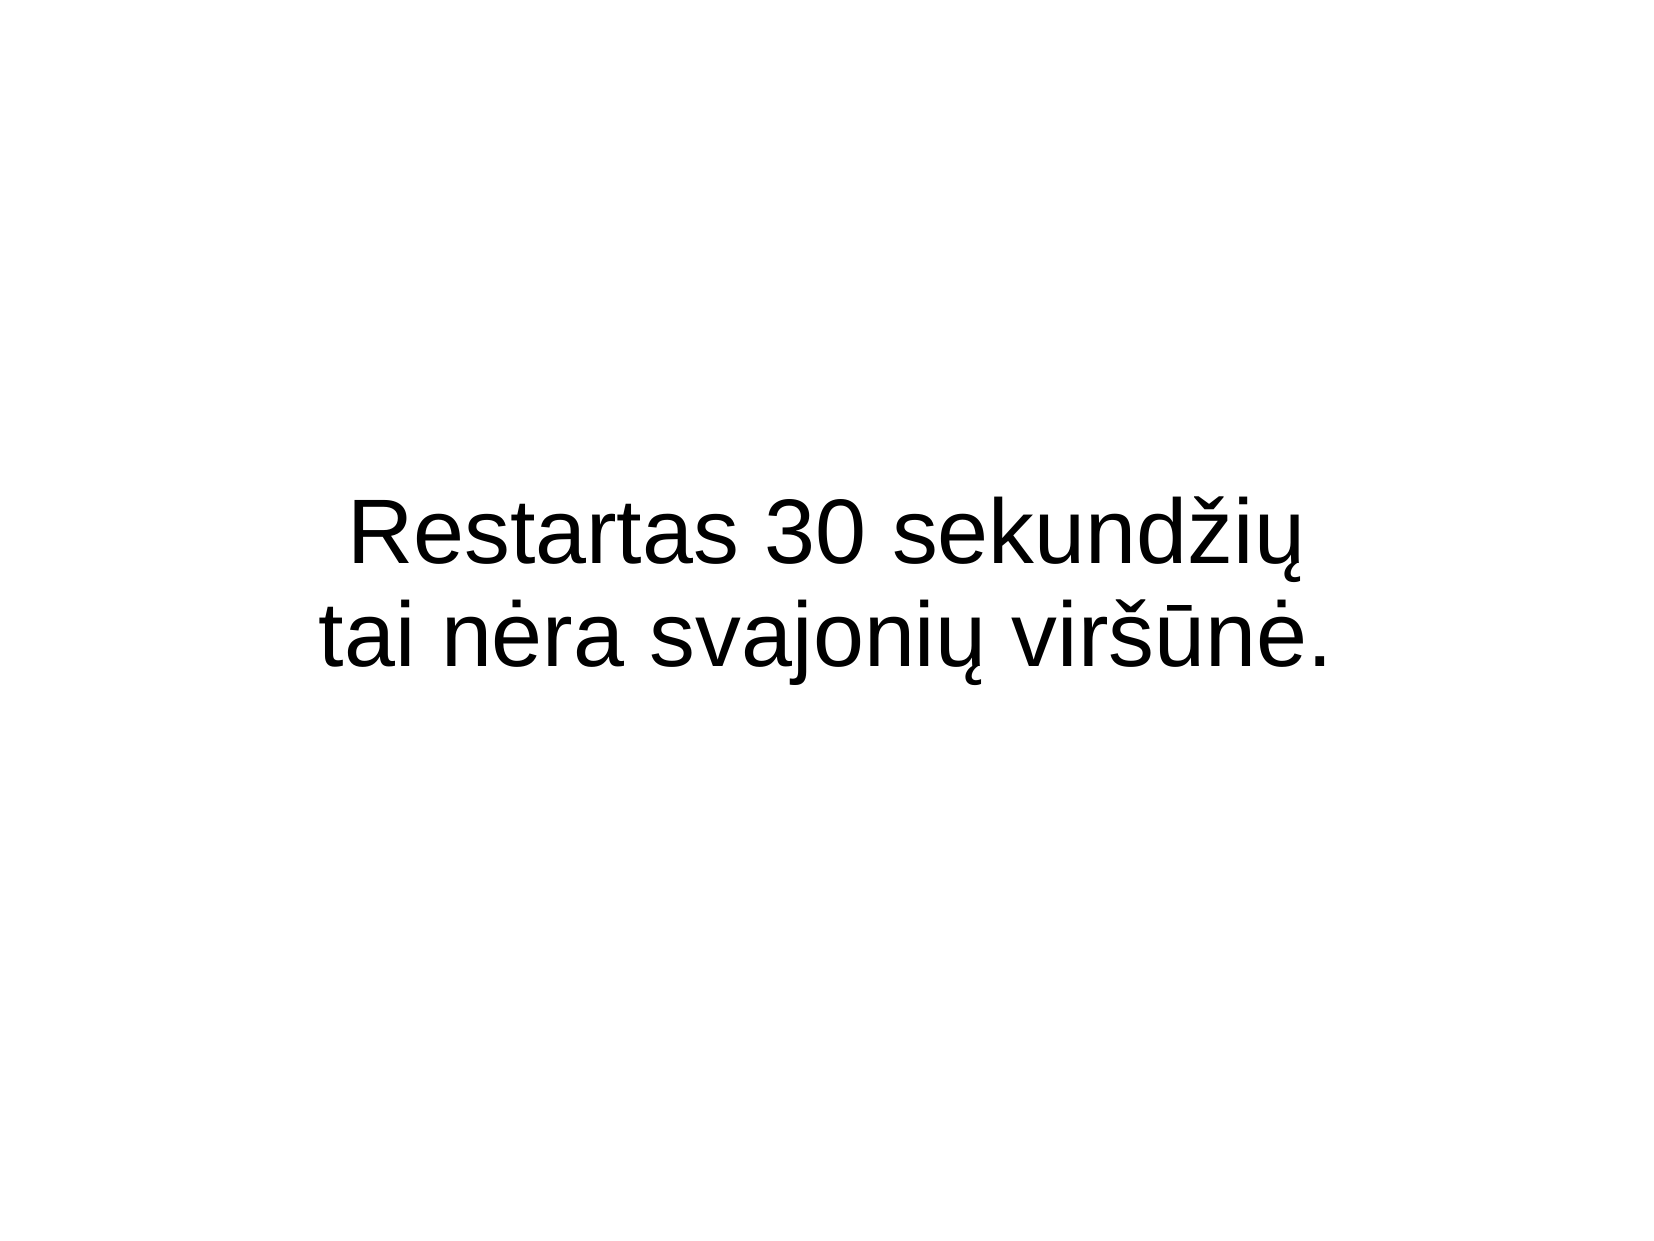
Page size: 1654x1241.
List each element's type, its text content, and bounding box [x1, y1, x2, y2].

title Restartas 30 sekundžių tai nėra svajonių viršūnė. [82, 480, 1571, 686]
